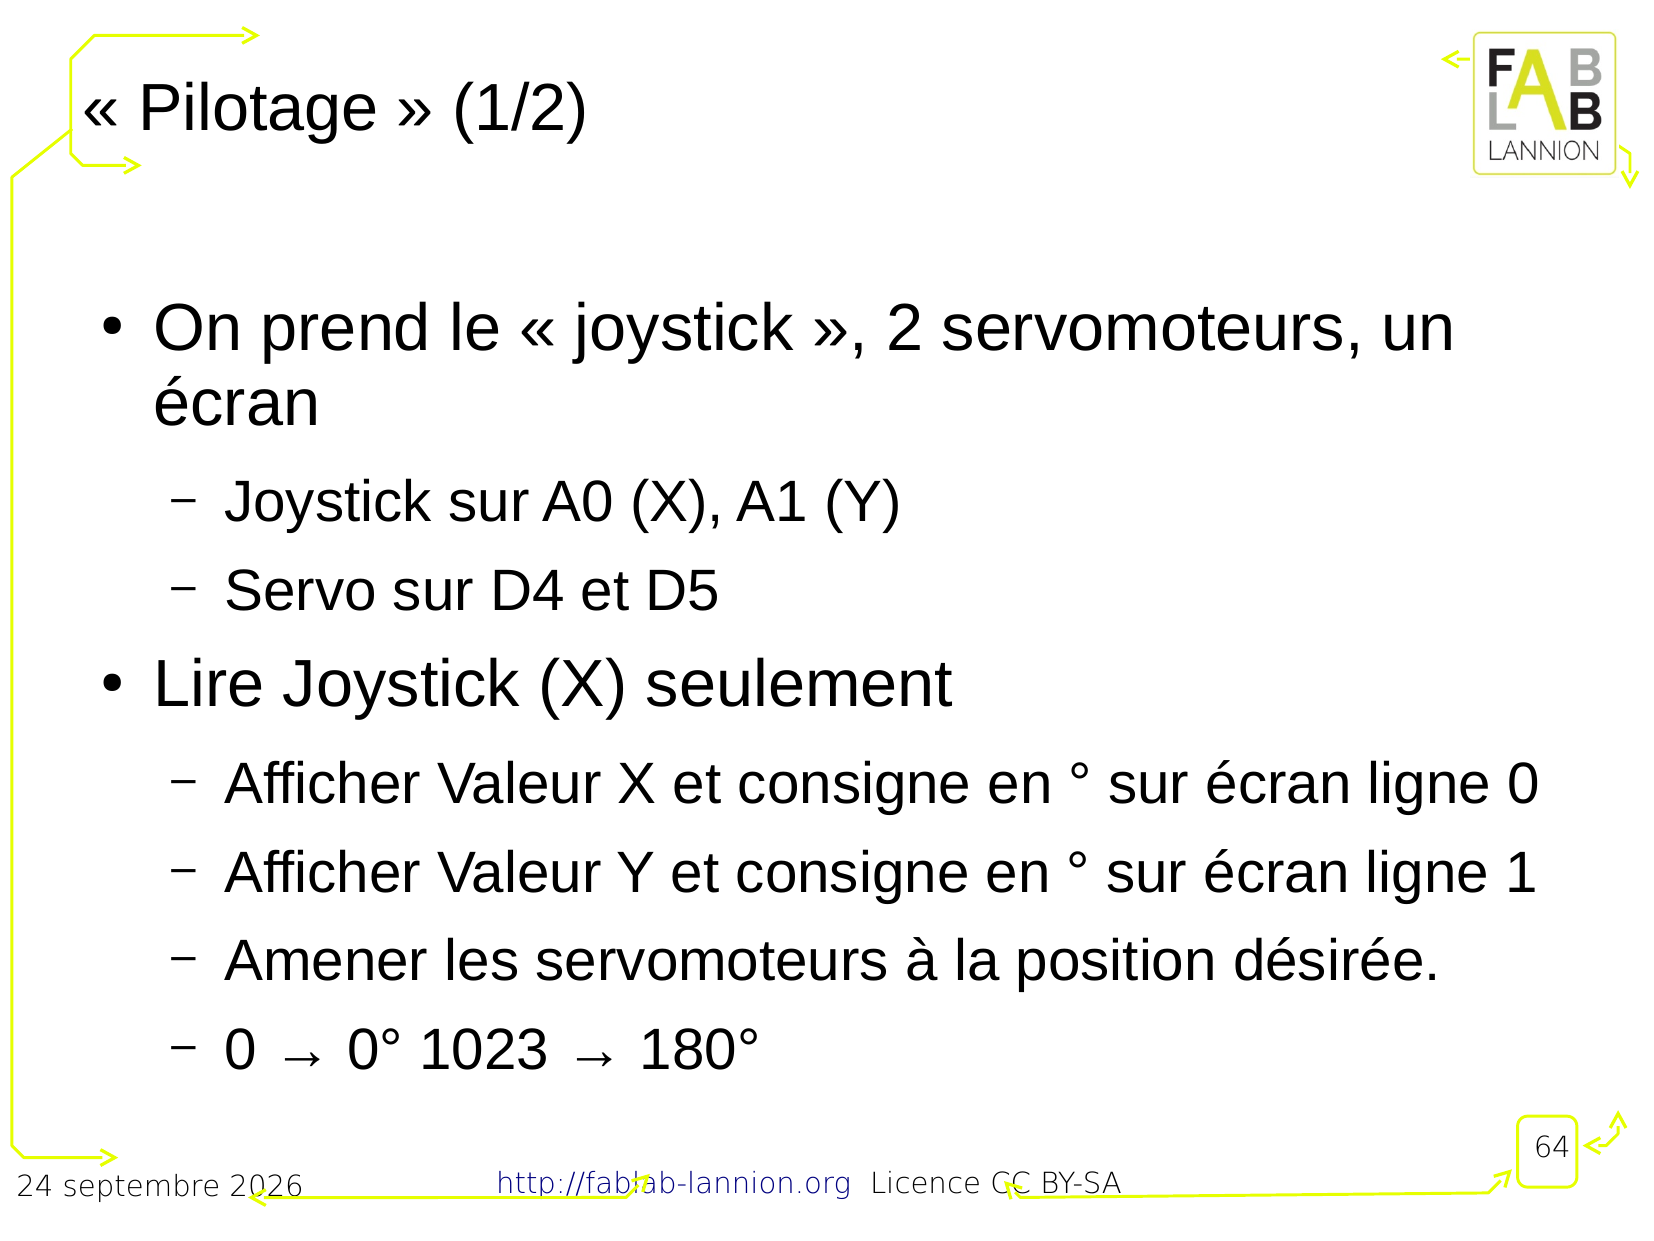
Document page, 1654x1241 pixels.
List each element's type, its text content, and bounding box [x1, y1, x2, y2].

list On prend le « joystick », 2 servomoteurs, un écran Joystick sur A0 (X), A1 (Y) Servo sur D4 et D5 Lire Joystick (X) seulement Afficher Valeur X et consigne en ° sur écran ligne 0 Afficher Valeur Y et consigne en ° sur écran ligne 1 Amener les servomoteurs à la position désirée. 0 → 0° 1023 → 180° [82, 290, 1571, 1111]
title « Pilotage » (1/2) [82, 49, 1441, 166]
picture [1470, 29, 1619, 178]
